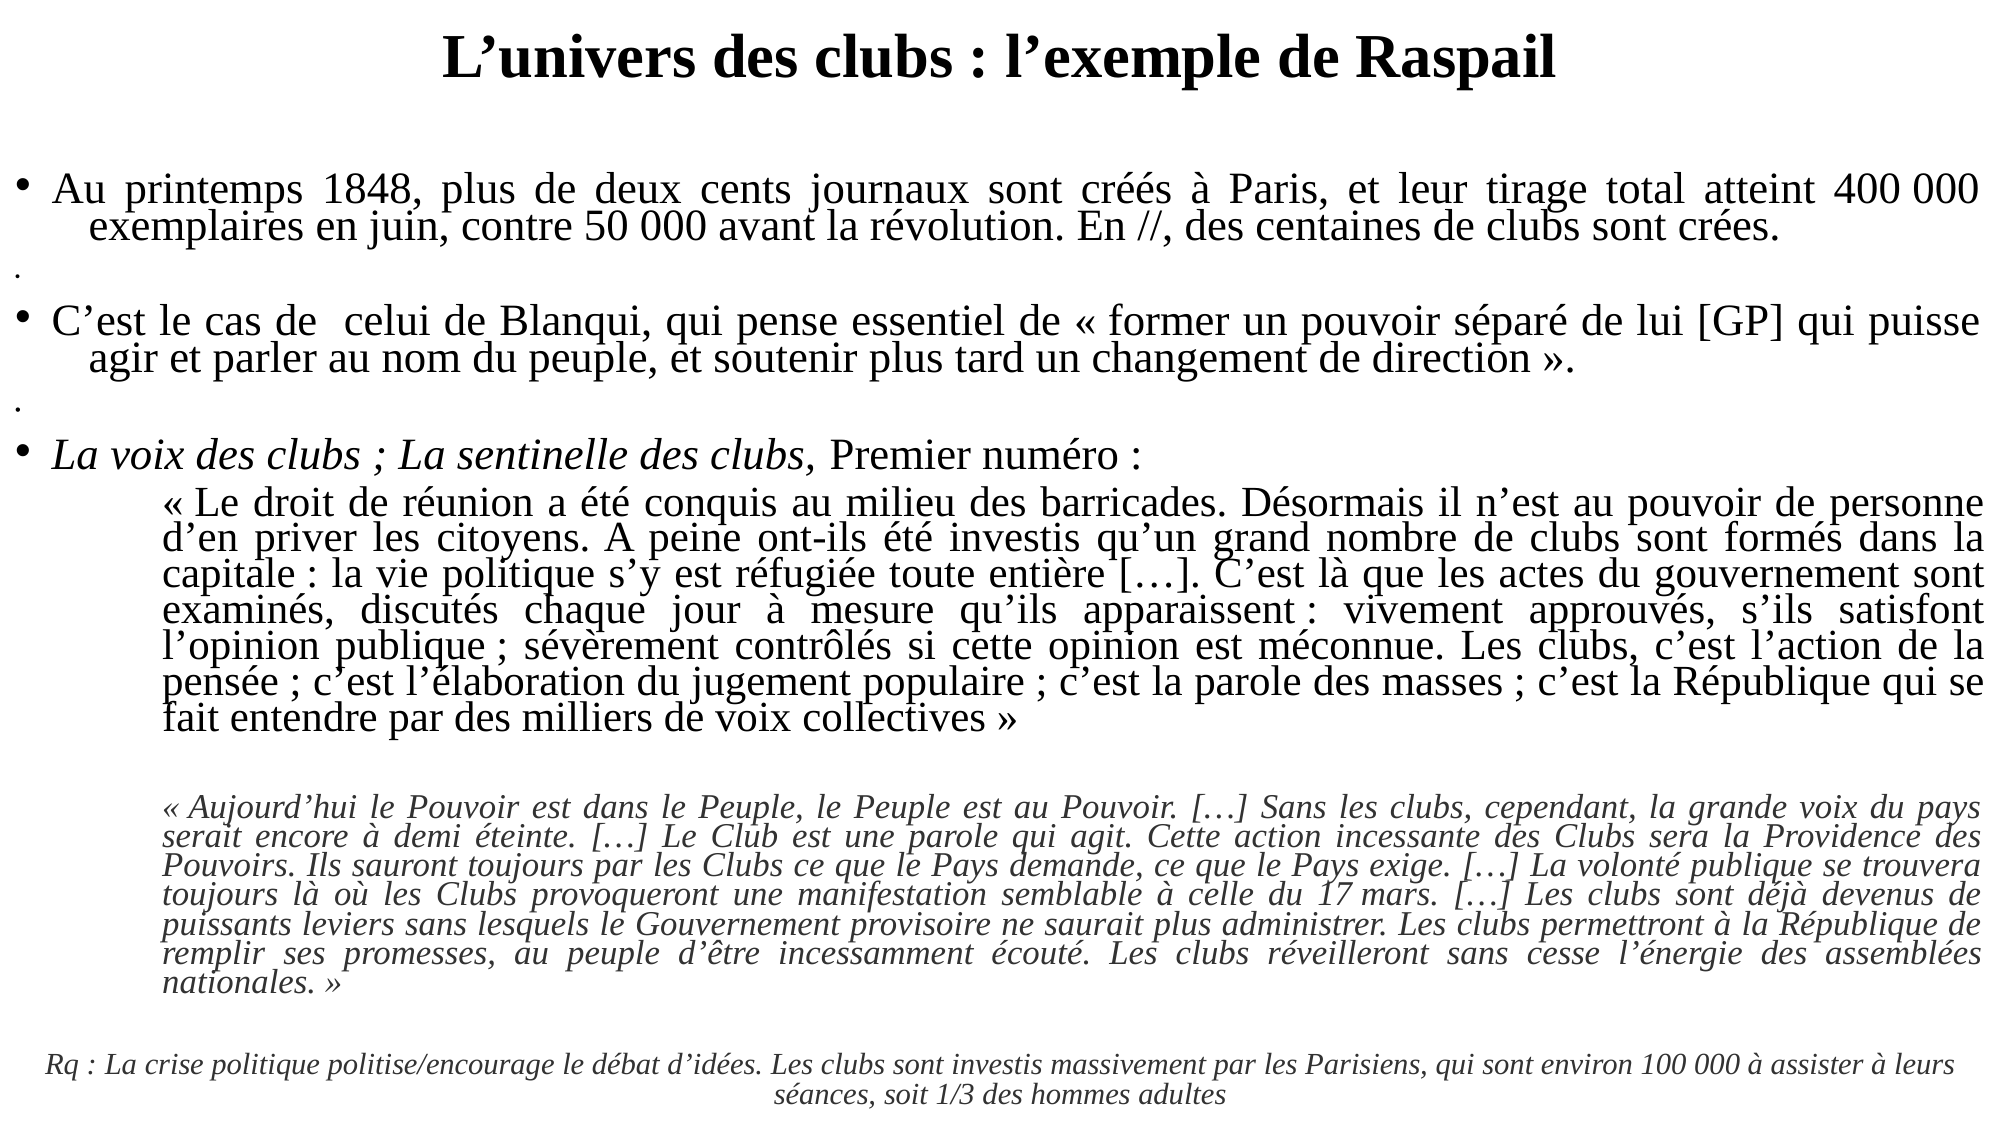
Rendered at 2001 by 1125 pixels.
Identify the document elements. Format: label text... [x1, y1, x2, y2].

list Au printemps 1848, plus de deux cents journaux sont créés à Paris, et leur tirage total atteint 400 000 exemplaires en juin, contre 50 000 avant la révolution. En //, des centaines de clubs sont crées. C’est le cas de celui de Blanqui, qui pense essentiel de « former un pouvoir séparé de lui [GP] qui puisse agir et parler au nom du peuple, et soutenir plus tard un changement de direction ». La voix des clubs ; La sentinelle des clubs, Premier numéro : « Le droit de réunion a été conquis au milieu des barricades. Désormais il n’est au pouvoir de personne d’en priver les citoyens. A peine ont-ils été investis qu’un grand nombre de clubs sont formés dans la capitale : la vie politique s’y est réfugiée toute entière […]. C’est là que les actes du gouvernement sont examinés, discutés chaque jour à mesure qu’ils apparaissent : vivement approuvés, s’ils satisfont l’opinion publique ; sévèrement contrôlés si cette opinion est méconnue. Les clubs, c’est l’action de la pensée ; c’est l’élaboration du jugement populaire ; c’est la parole des masses ; c’est la République qui se fait entendre par des milliers de voix collectives » « Aujourd’hui le Pouvoir est dans le Peuple, le Peuple est au Pouvoir. […] Sans les clubs, cependant, la grande voix du pays serait encore à demi éteinte. […] Le Club est une parole qui agit. Cette action incessante des Clubs sera la Providence des Pouvoirs. Ils sauront toujours par les Clubs ce que le Pays demande, ce que le Pays exige. […] La volonté publique se trouvera toujours là où les Clubs provoqueront une manifestation semblable à celle du 17 mars. […] Les clubs sont déjà devenus de puissants leviers sans lesquels le Gouvernement provisoire ne saurait plus administrer. Les clubs permettront à la République de remplir ses promesses, au peuple d’être incessamment écouté. Les clubs réveilleront sans cesse l’énergie des assemblées nationales. » Rq : La crise politique politise/encourage le débat d’idées. Les clubs sont investis massivement par les Parisiens, qui sont environ 100 000 à assister à leurs séances, soit 1/3 des hommes adultes [0, 165, 2000, 1125]
title L’univers des clubs : l’exemple de Raspail [249, 0, 1750, 114]
